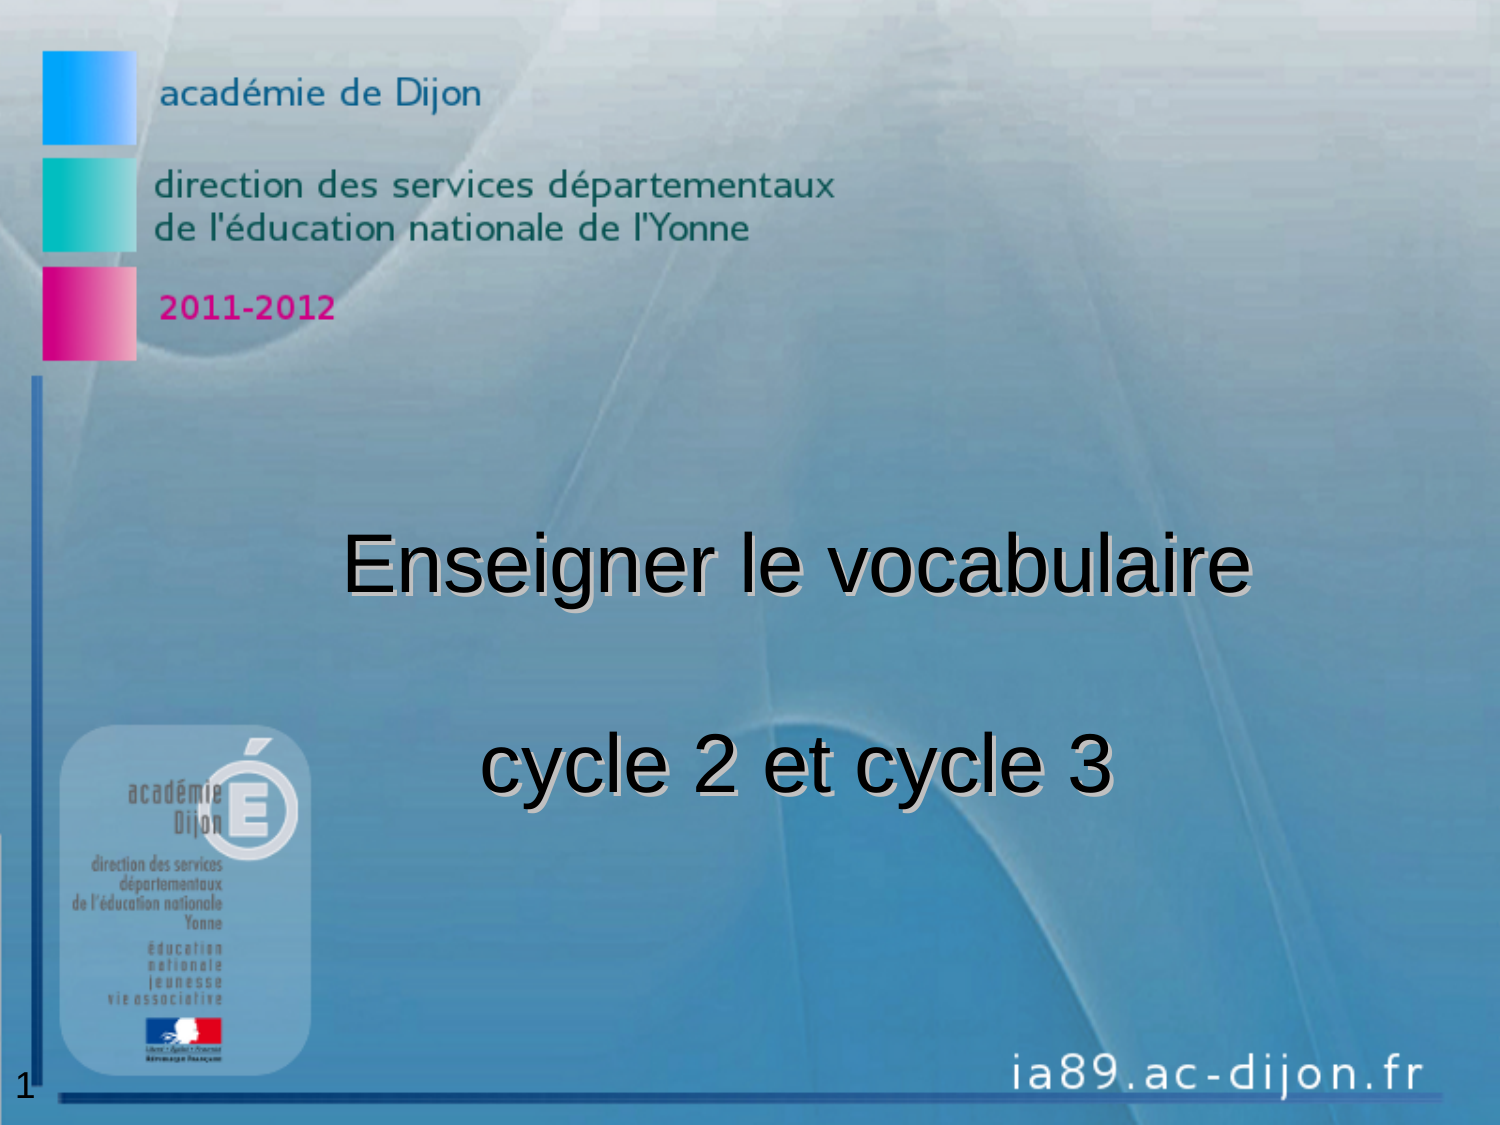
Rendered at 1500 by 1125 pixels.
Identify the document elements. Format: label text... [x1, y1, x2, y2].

text_box <numéro> [0, 1054, 657, 1125]
picture [0, 0, 1500, 1125]
text_box Enseigner le vocabulaire cycle 2 et cycle 3 [295, 501, 1300, 916]
